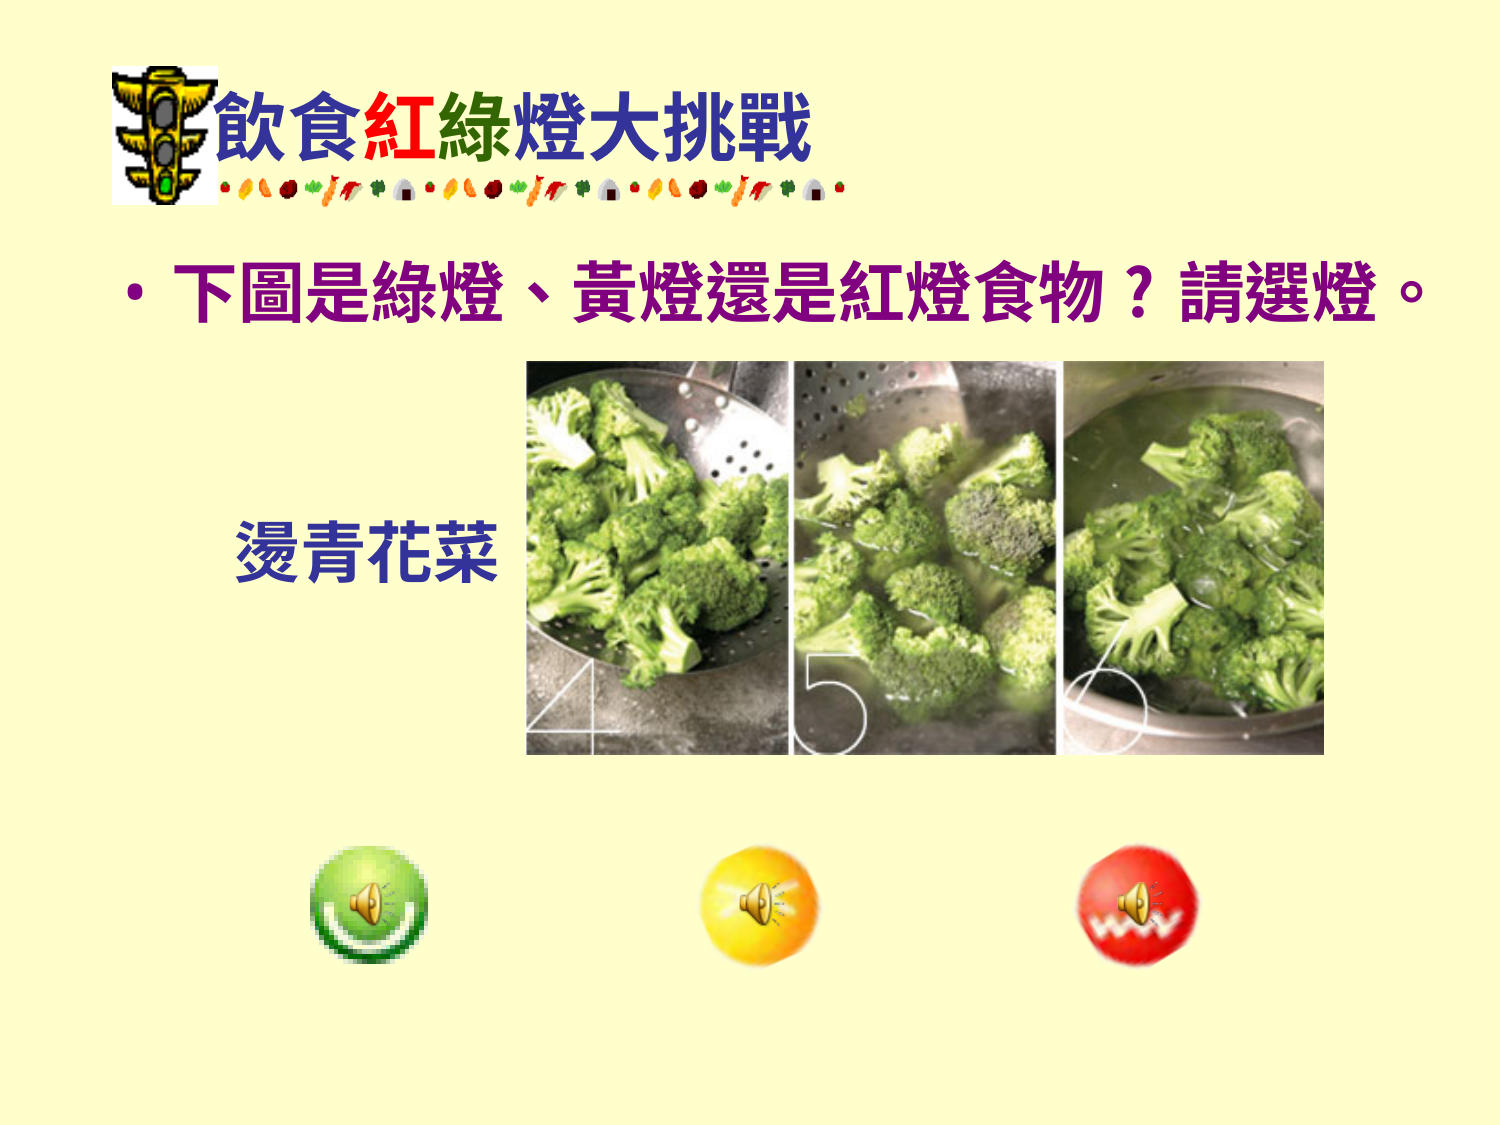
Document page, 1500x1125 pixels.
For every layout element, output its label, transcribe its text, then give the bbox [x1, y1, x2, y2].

text_box 飲食紅綠燈大挑戰 [194, 78, 868, 173]
picture [112, 66, 847, 209]
picture [525, 361, 1324, 755]
list 下圖是綠燈、黃燈還是紅燈食物?請選燈。 [100, 243, 1436, 351]
picture [301, 846, 443, 964]
picture [1048, 817, 1231, 992]
picture [673, 822, 850, 988]
text_box 燙青花菜 [218, 503, 516, 599]
